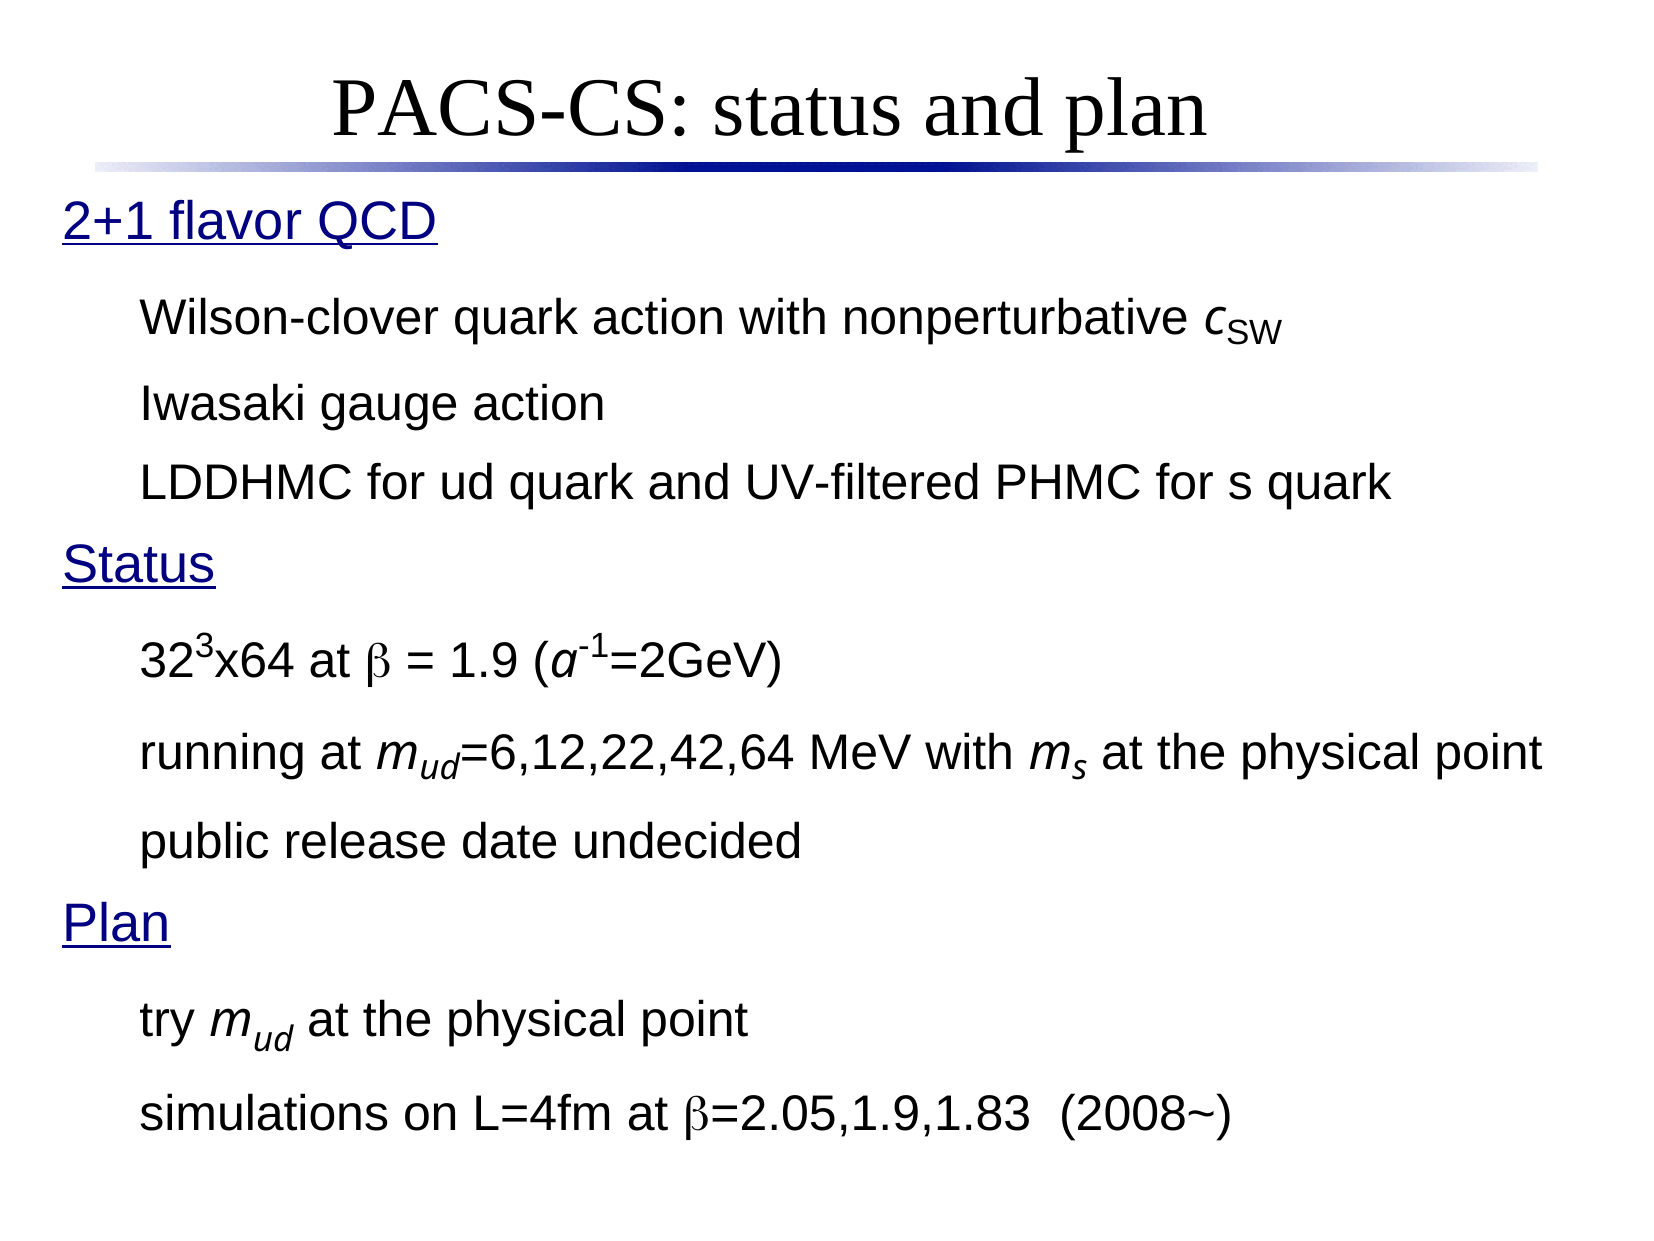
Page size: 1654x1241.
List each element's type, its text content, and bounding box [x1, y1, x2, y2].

title PACS-CS: status and plan [223, 52, 1317, 164]
list 2+1 flavor QCD Wilson-clover quark action with nonperturbative cSW Iwasaki gauge action LDDHMC for ud quark and UV-filtered PHMC for s quark Status 323x64 at  = 1.9 (a-1=2GeV) running at mud=6,12,22,42,64 MeV with ms at the physical point public release date undecided Plan try mud at the physical point simulations on L=4fm at =2.05,1.9,1.83 (2008~) [44, 190, 1628, 1241]
picture [95, 162, 1538, 172]
